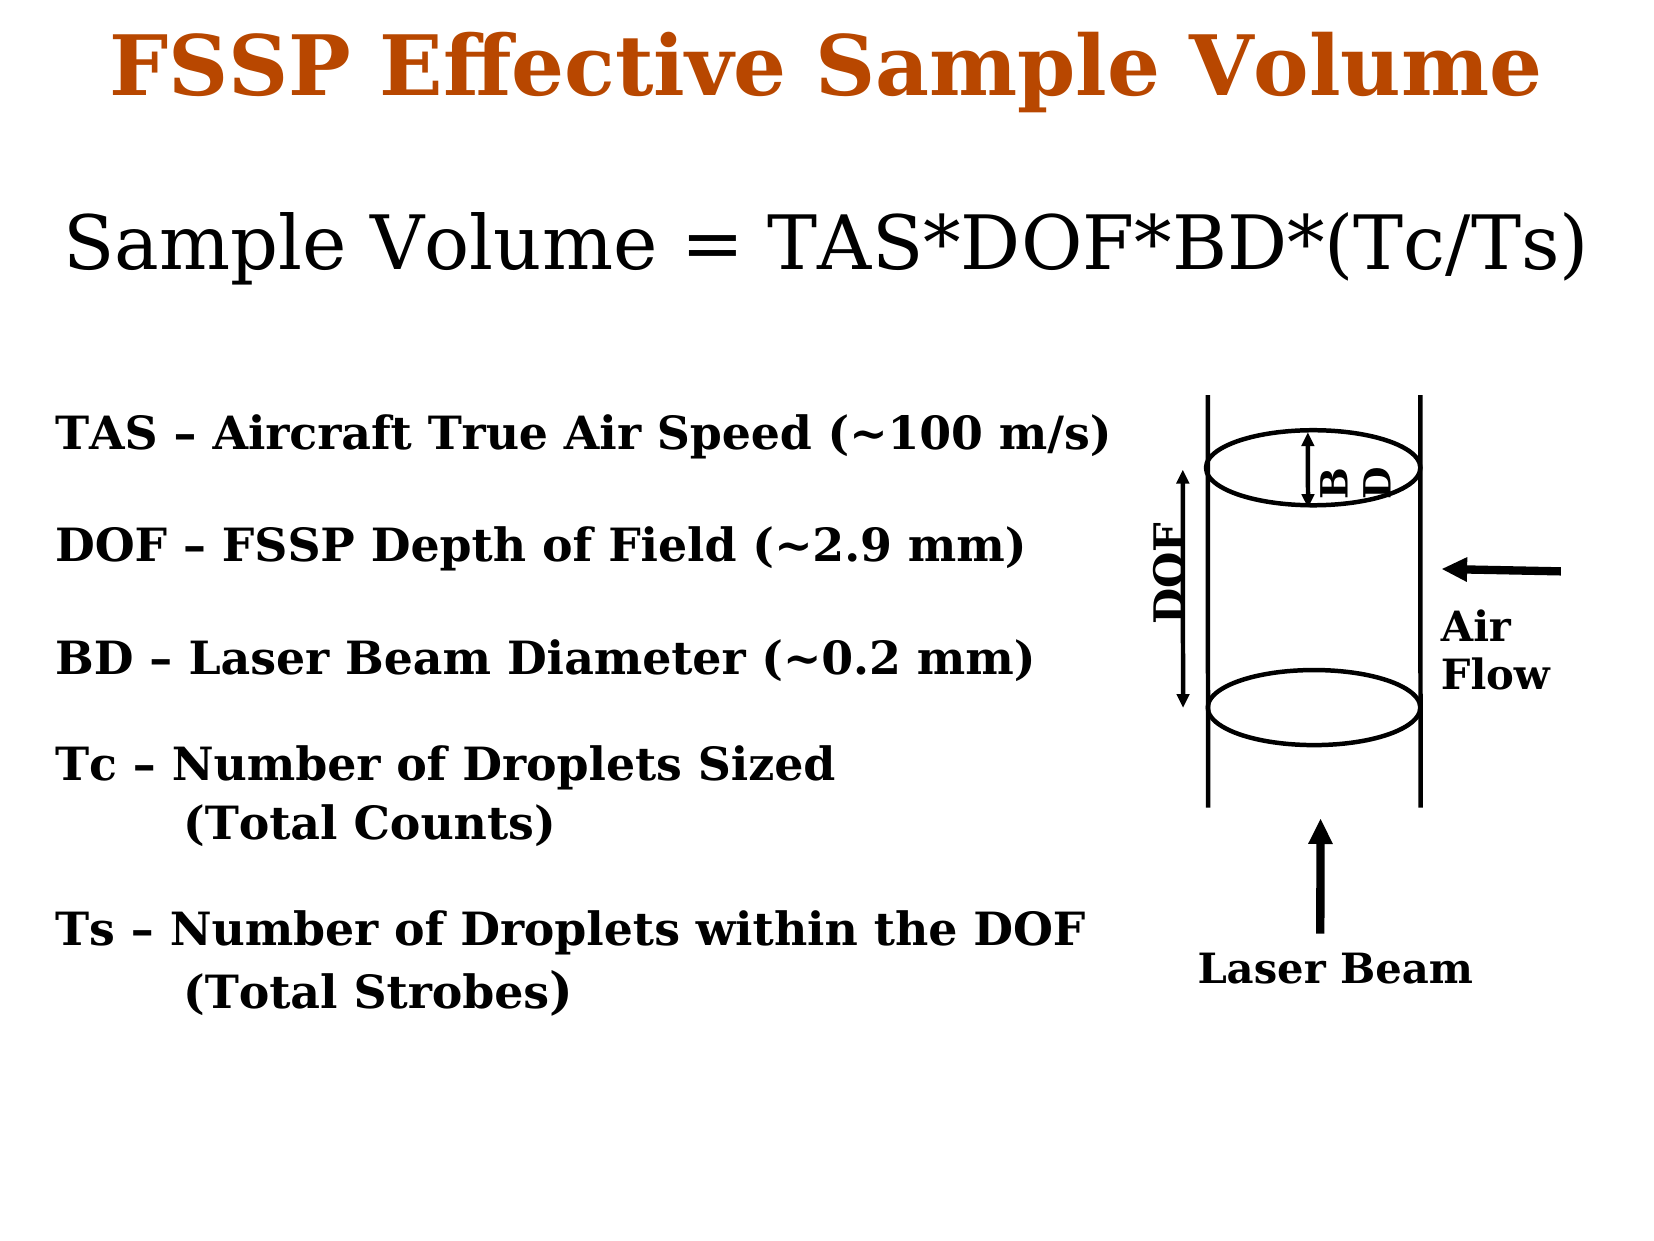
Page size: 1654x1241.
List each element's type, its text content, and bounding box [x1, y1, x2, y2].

text_box TAS – Aircraft True Air Speed (~100 m/s)‏ DOF – FSSP Depth of Field (~2.9 mm)‏ BD – Laser Beam Diameter (~0.2 mm)‏ Tc – Number of Droplets Sized (Total Counts)‏ Ts – Number of Droplets within the DOF (Total Strobes)‏ [55, 325, 1229, 1097]
text_box Air Flow [1426, 595, 1647, 666]
text_box Sample Volume = TAS*DOF*BD*(Tc/Ts)‏ [0, 195, 1654, 284]
text_box Laser Beam [1229, 937, 1513, 1008]
text_box FSSP Effective Sample Volume [0, 12, 1654, 121]
text_box BD [1305, 502, 1371, 515]
text_box BD [1305, 425, 1371, 433]
text_box BD [1305, 433, 1371, 503]
text_box BD [1365, 477, 1371, 487]
